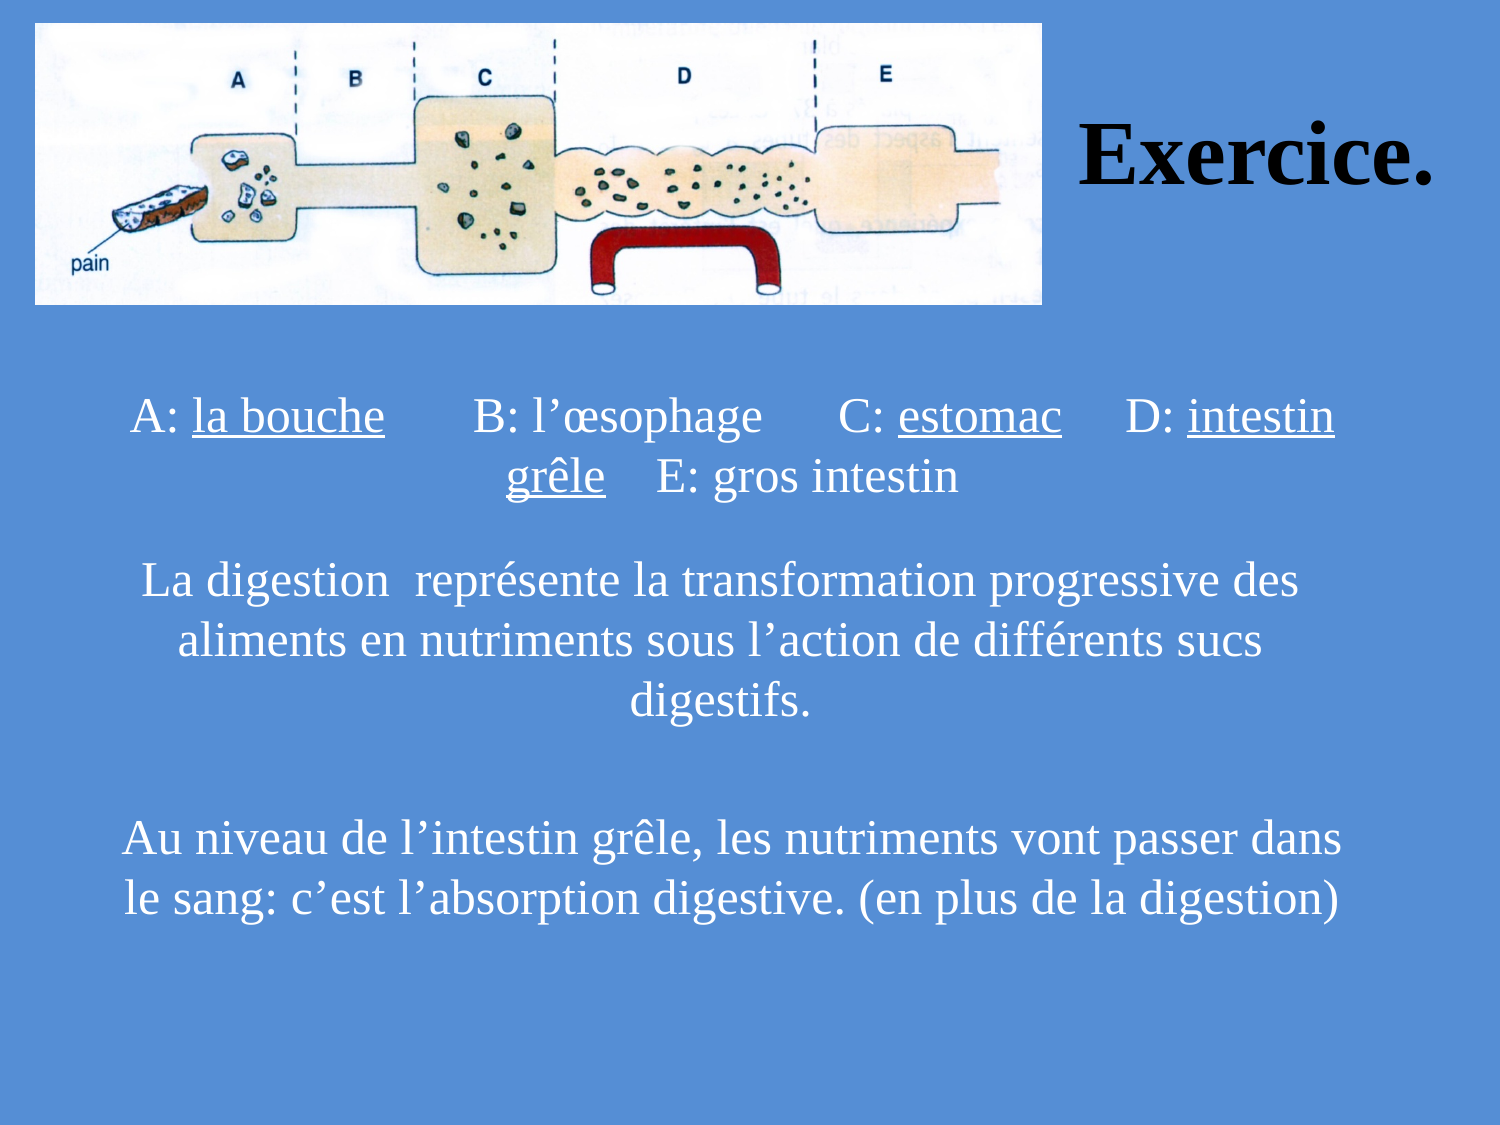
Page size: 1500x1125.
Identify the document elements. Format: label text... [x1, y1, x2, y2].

text_box A: la bouche B: l’œsophage C: estomac D: intestin grêle E: gros intestin [82, 374, 1383, 510]
picture [35, 23, 1042, 305]
text_box La digestion représente la transformation progressive des aliments en nutriments sous l’action de différents sucs digestifs. [70, 538, 1372, 734]
title Exercice. [1042, 35, 1472, 260]
text_box Au niveau de l’intestin grêle, les nutriments vont passer dans le sang: c’est l’absorption digestive. (en plus de la digestion) [93, 796, 1371, 932]
